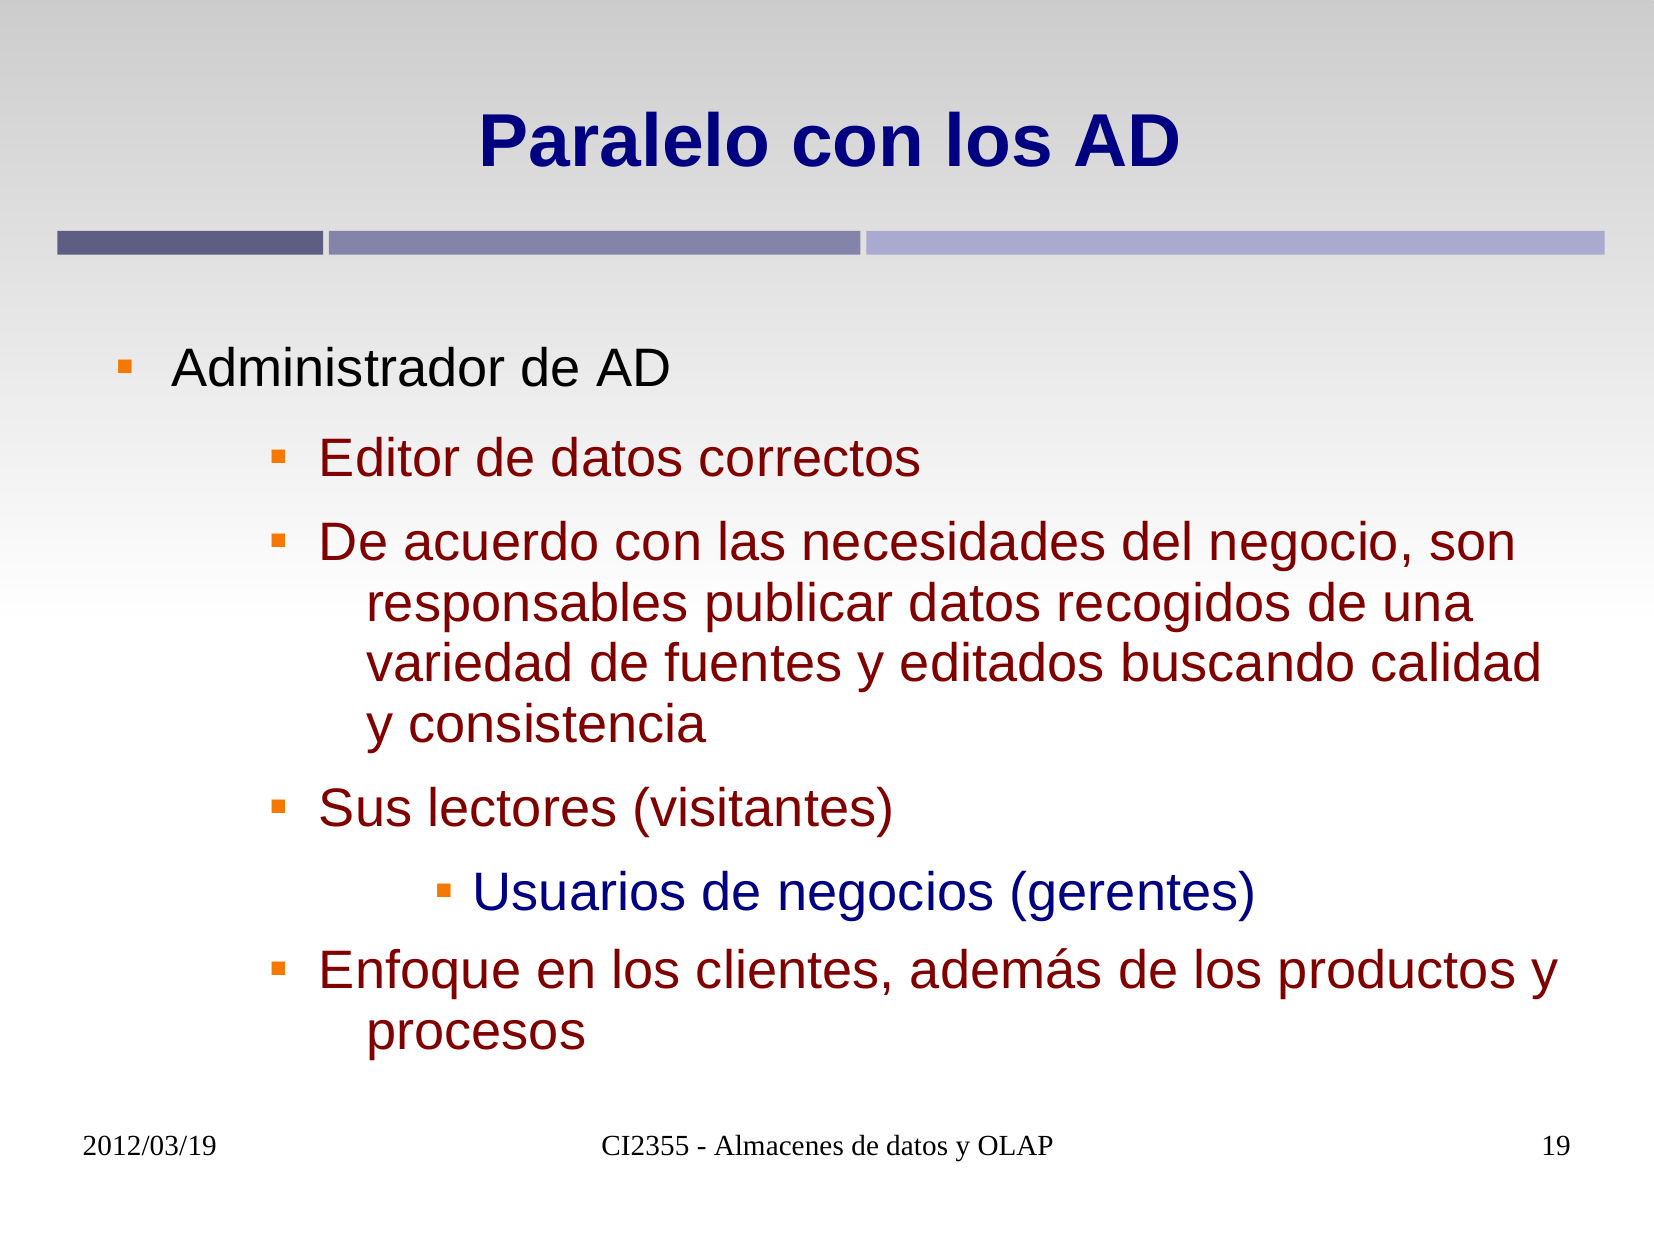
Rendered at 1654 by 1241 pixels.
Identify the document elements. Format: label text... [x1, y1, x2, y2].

list Administrador de AD Editor de datos correctos De acuerdo con las necesidades del negocio, son responsables publicar datos recogidos de una variedad de fuentes y editados buscando calidad y consistencia Sus lectores (visitantes) Usuarios de negocios (gerentes) Enfoque en los clientes, además de los productos y procesos [82, 337, 1571, 1109]
title Paralelo con los AD [86, 55, 1576, 226]
